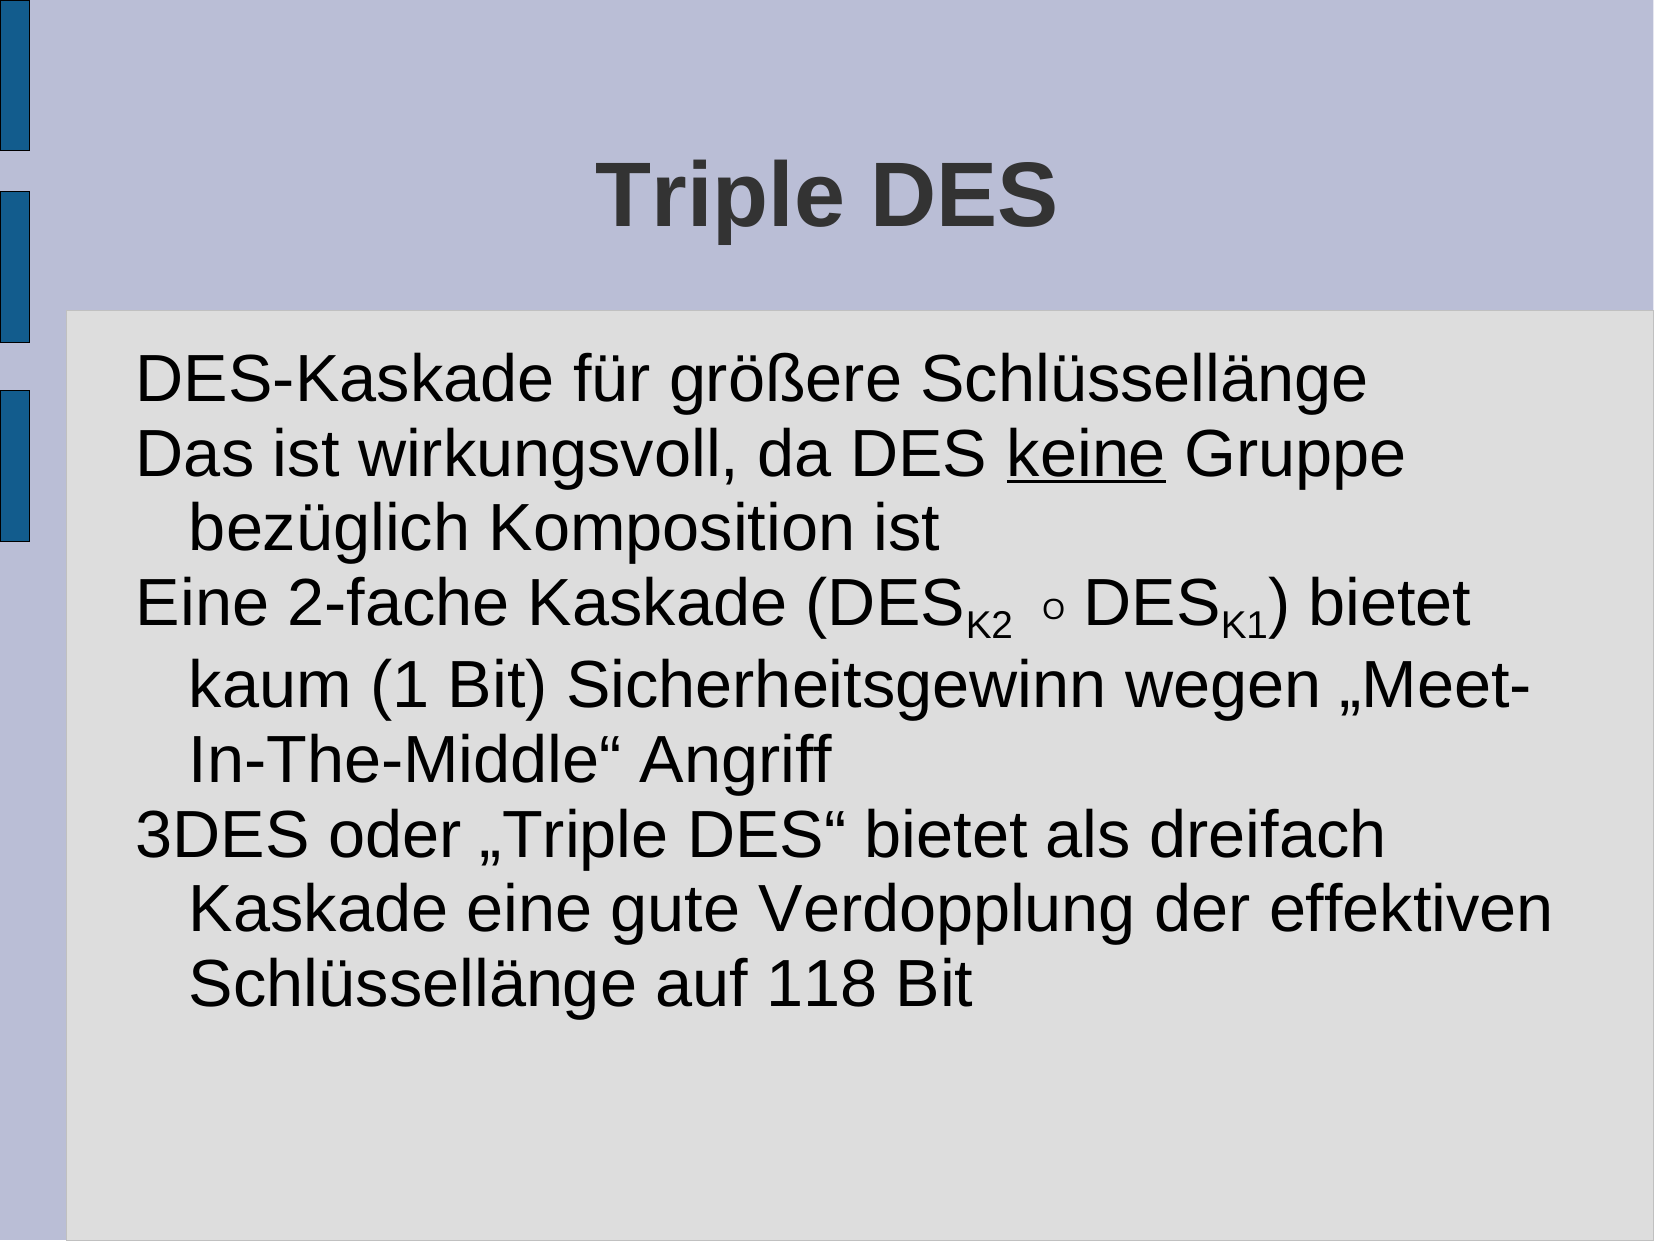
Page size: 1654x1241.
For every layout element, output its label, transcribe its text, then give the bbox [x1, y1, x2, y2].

list DES-Kaskade für größere Schlüssellänge Das ist wirkungsvoll, da DES keine Gruppe bezüglich Komposition ist Eine 2-fache Kaskade (DESK2 O DESK1) bietet kaum (1 Bit) Sicherheitsgewinn wegen „Meet-In-The-Middle“ Angriff 3DES oder „Triple DES“ bietet als dreifach Kaskade eine gute Verdopplung der effektiven Schlüssellänge auf 118 Bit [118, 340, 1564, 1123]
title Triple DES [121, 91, 1534, 299]
